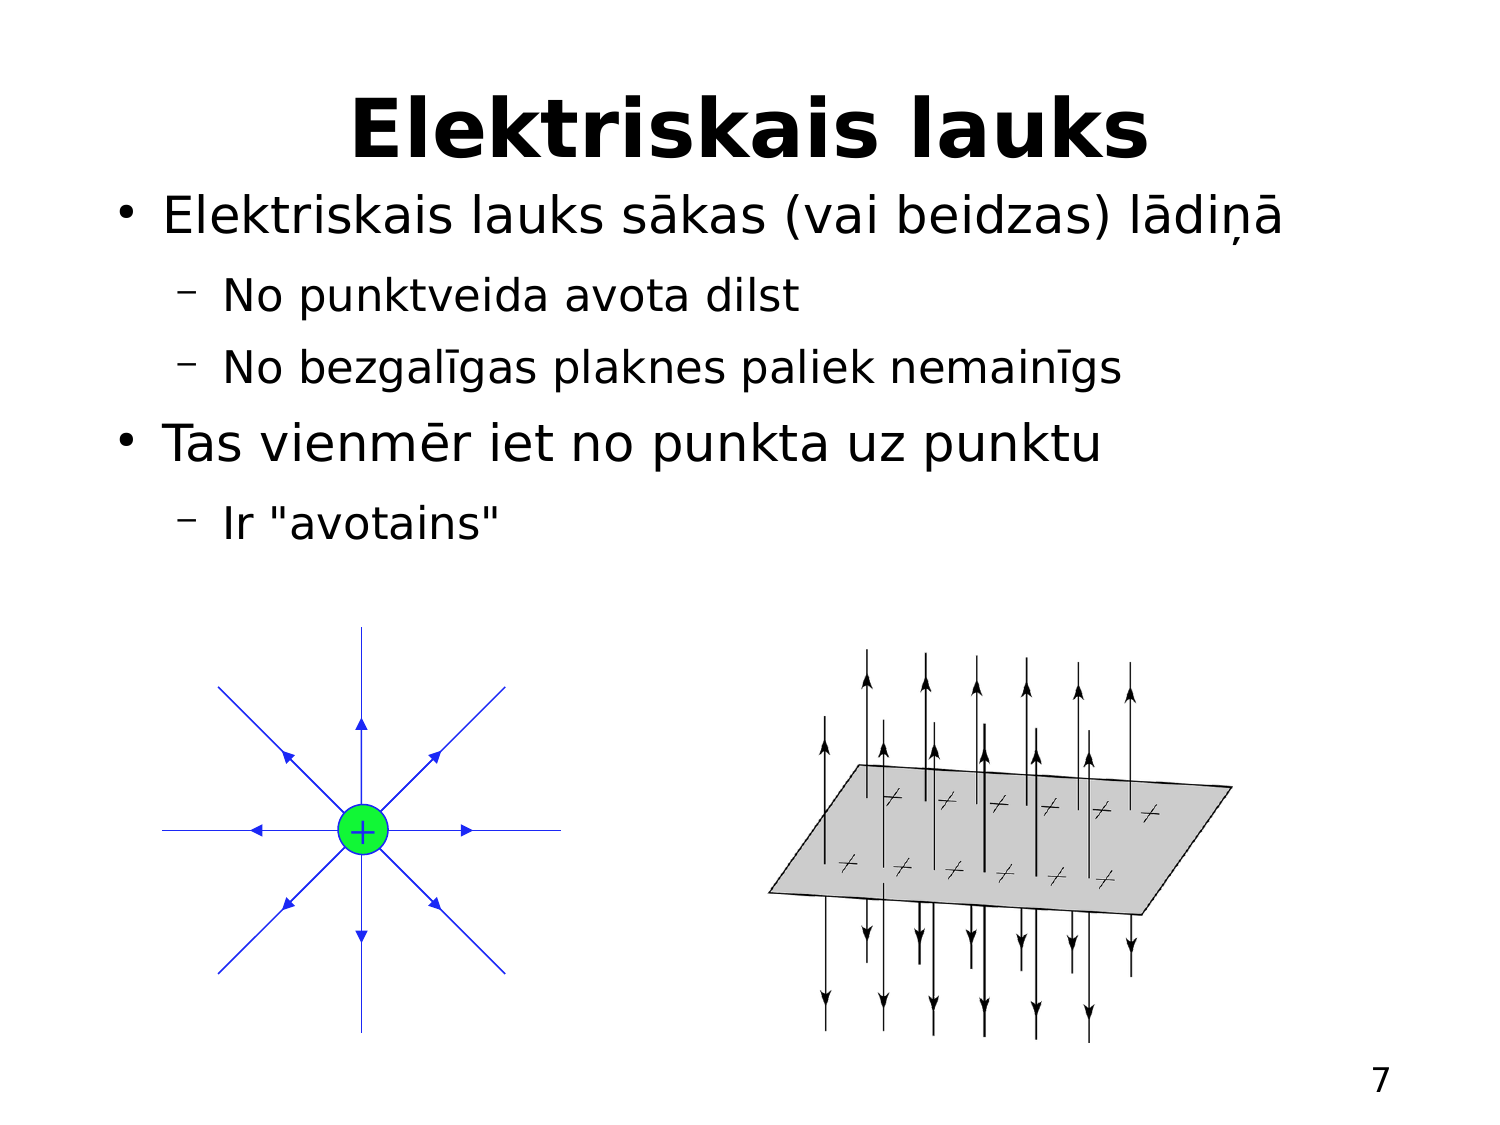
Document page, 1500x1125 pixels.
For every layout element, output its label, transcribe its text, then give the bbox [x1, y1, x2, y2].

text_box + [338, 804, 389, 855]
picture [767, 649, 1233, 1043]
list Elektriskais lauks sākas (vai beidzas) lādiņā No punktveida avota dilst No bezgalīgas plaknes paliek nemainīgs Tas vienmēr iet no punkta uz punktu Ir "avotains" [87, 174, 1363, 603]
title Elektriskais lauks [112, 62, 1388, 188]
